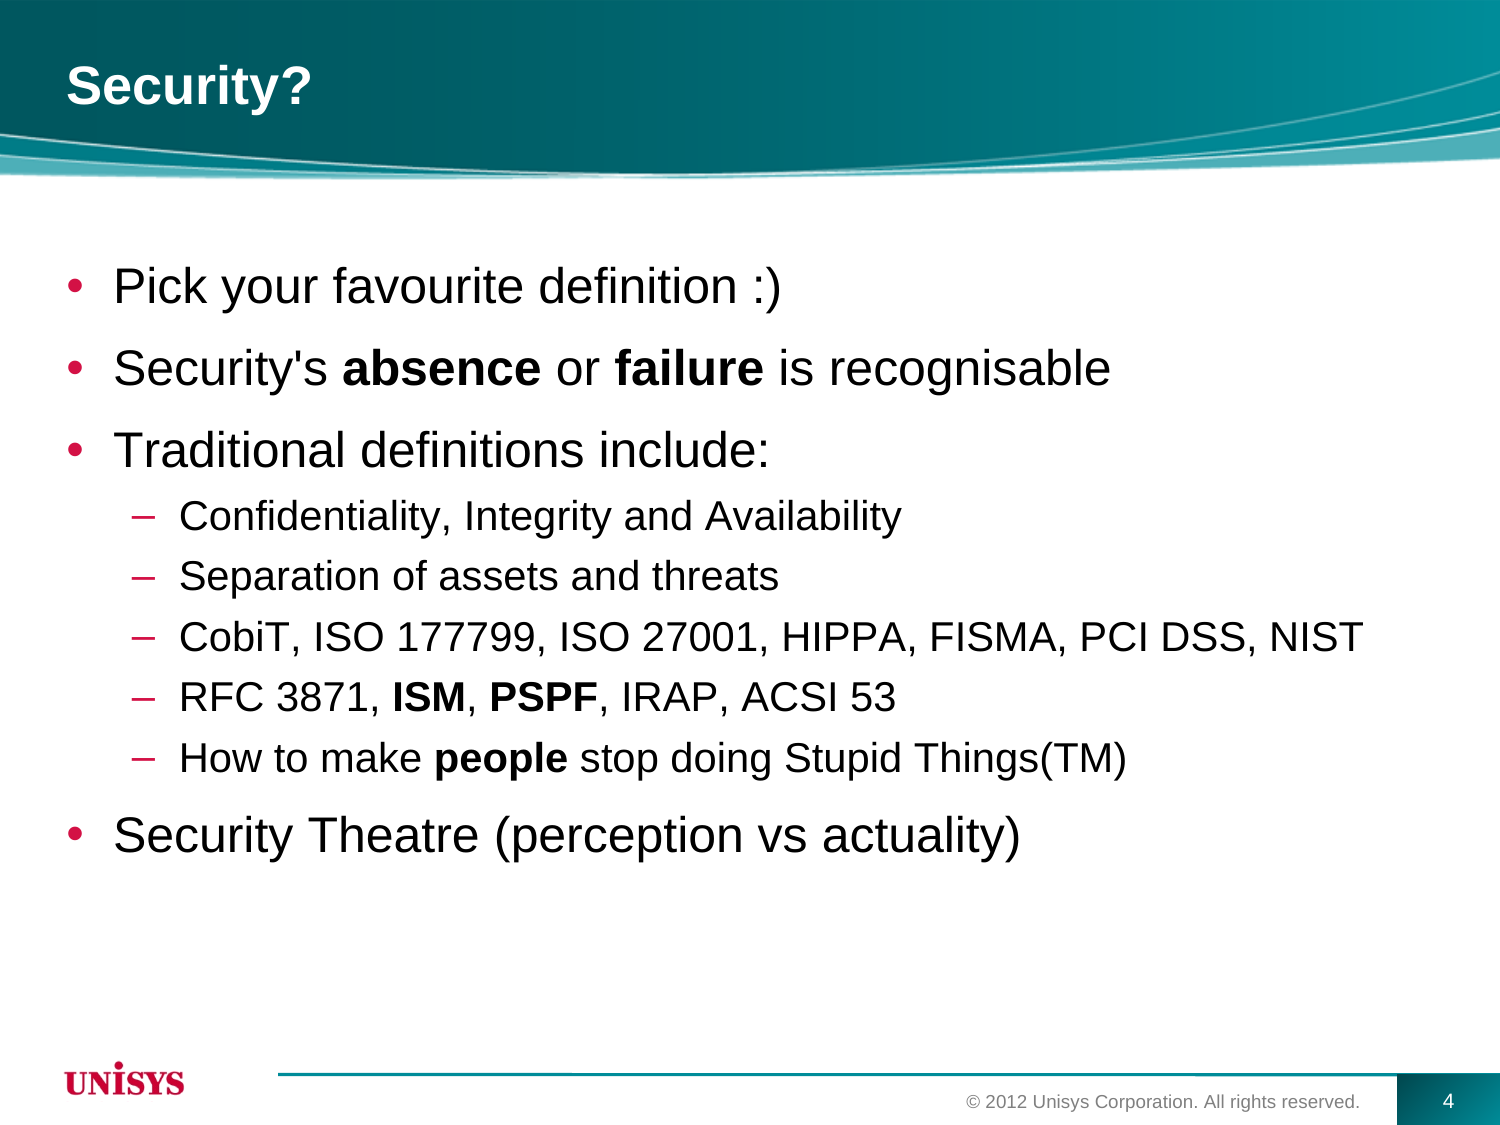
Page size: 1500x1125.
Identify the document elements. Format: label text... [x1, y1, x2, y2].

picture [0, 0, 1500, 188]
picture [41, 1049, 205, 1102]
title Security? [66, 0, 1435, 175]
list Pick your favourite definition :) Security's absence or failure is recognisable Traditional definitions include: Confidentiality, Integrity and Availability Separation of assets and threats CobiT, ISO 177799, ISO 27001, HIPPA, FISMA, PCI DSS, NIST RFC 3871, ISM, PSPF, IRAP, ACSI 53 How to make people stop doing Stupid Things(TM) Security Theatre (perception vs actuality) [66, 250, 1435, 1020]
